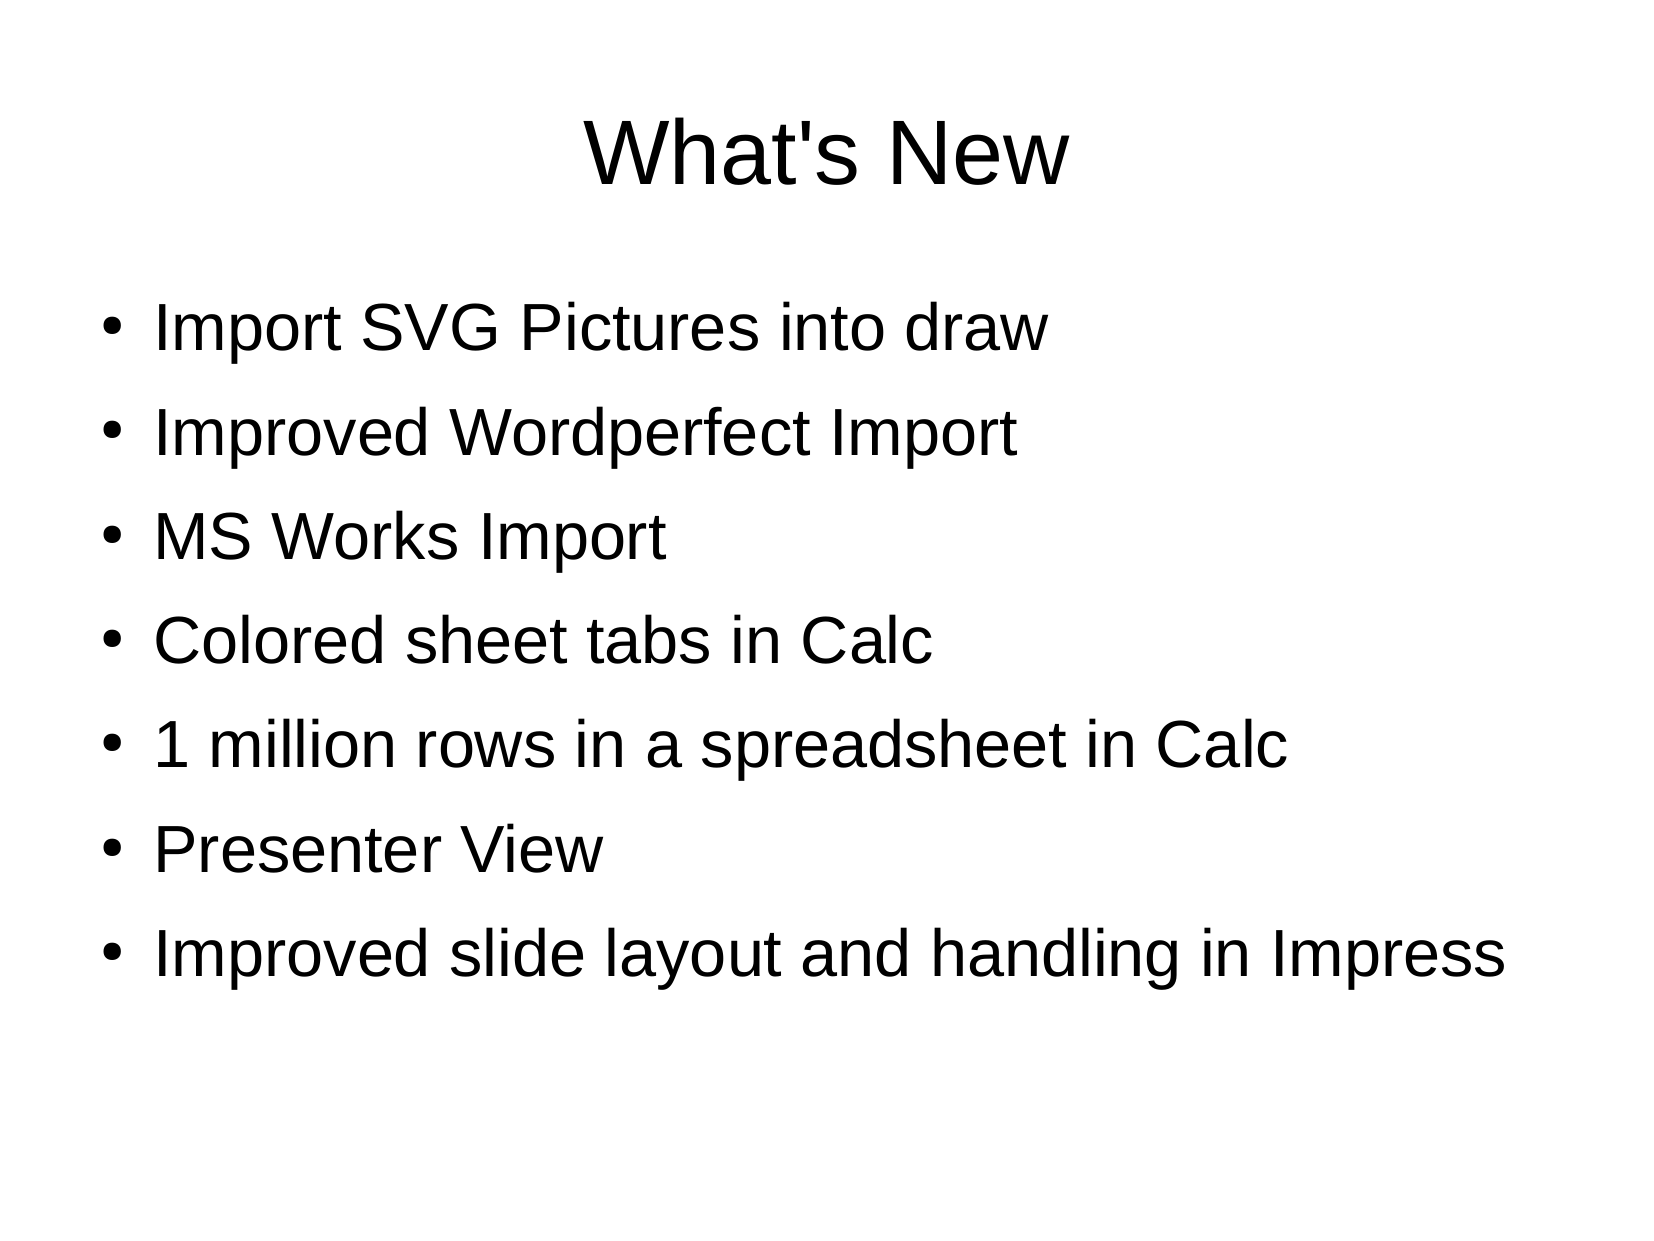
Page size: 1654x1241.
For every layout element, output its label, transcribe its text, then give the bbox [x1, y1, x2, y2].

list Import SVG Pictures into draw Improved Wordperfect Import MS Works Import Colored sheet tabs in Calc 1 million rows in a spreadsheet in Calc Presenter View Improved slide layout and handling in Impress [82, 290, 1571, 1109]
title What's New [82, 49, 1571, 257]
